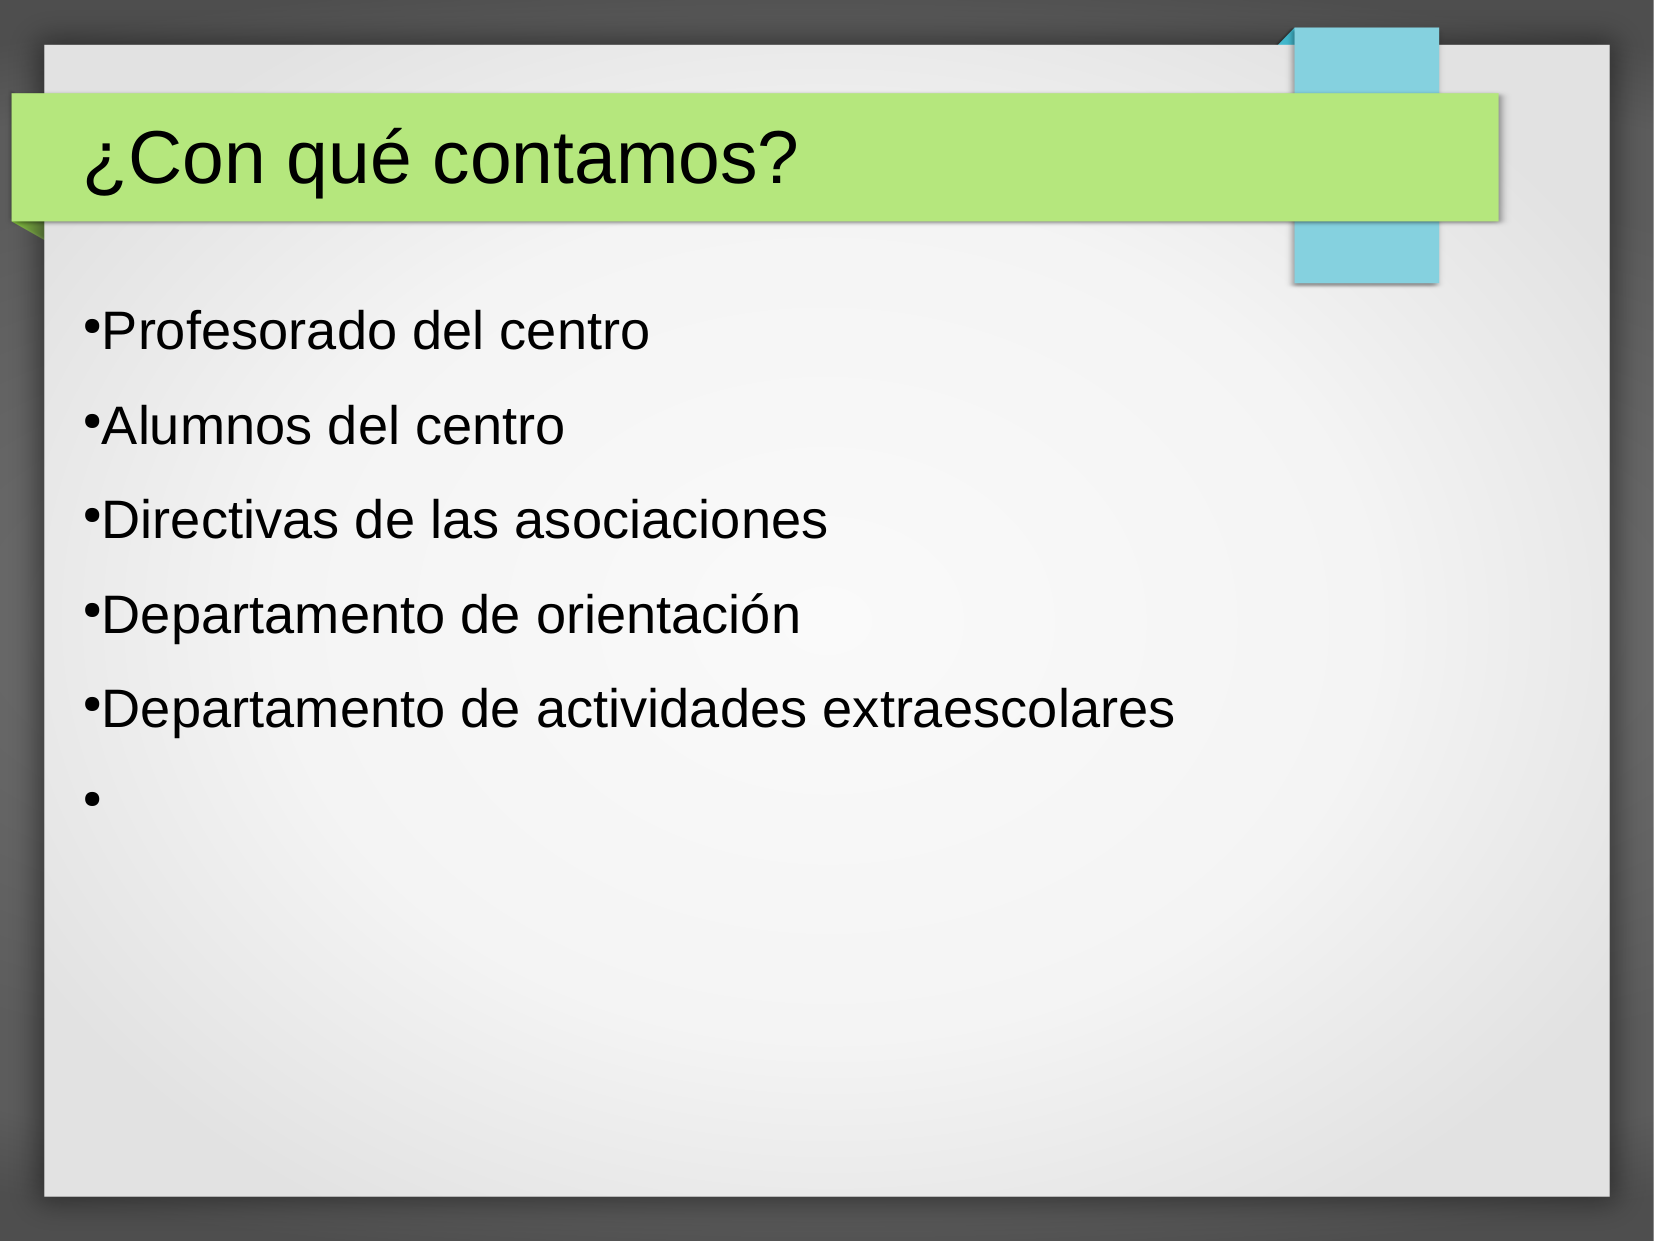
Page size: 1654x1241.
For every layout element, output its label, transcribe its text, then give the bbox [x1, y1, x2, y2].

title ¿Con qué contamos? [82, 94, 1264, 213]
list Profesorado del centro Alumnos del centro Directivas de las asociaciones Departamento de orientación Departamento de actividades extraescolares [82, 295, 1571, 1015]
